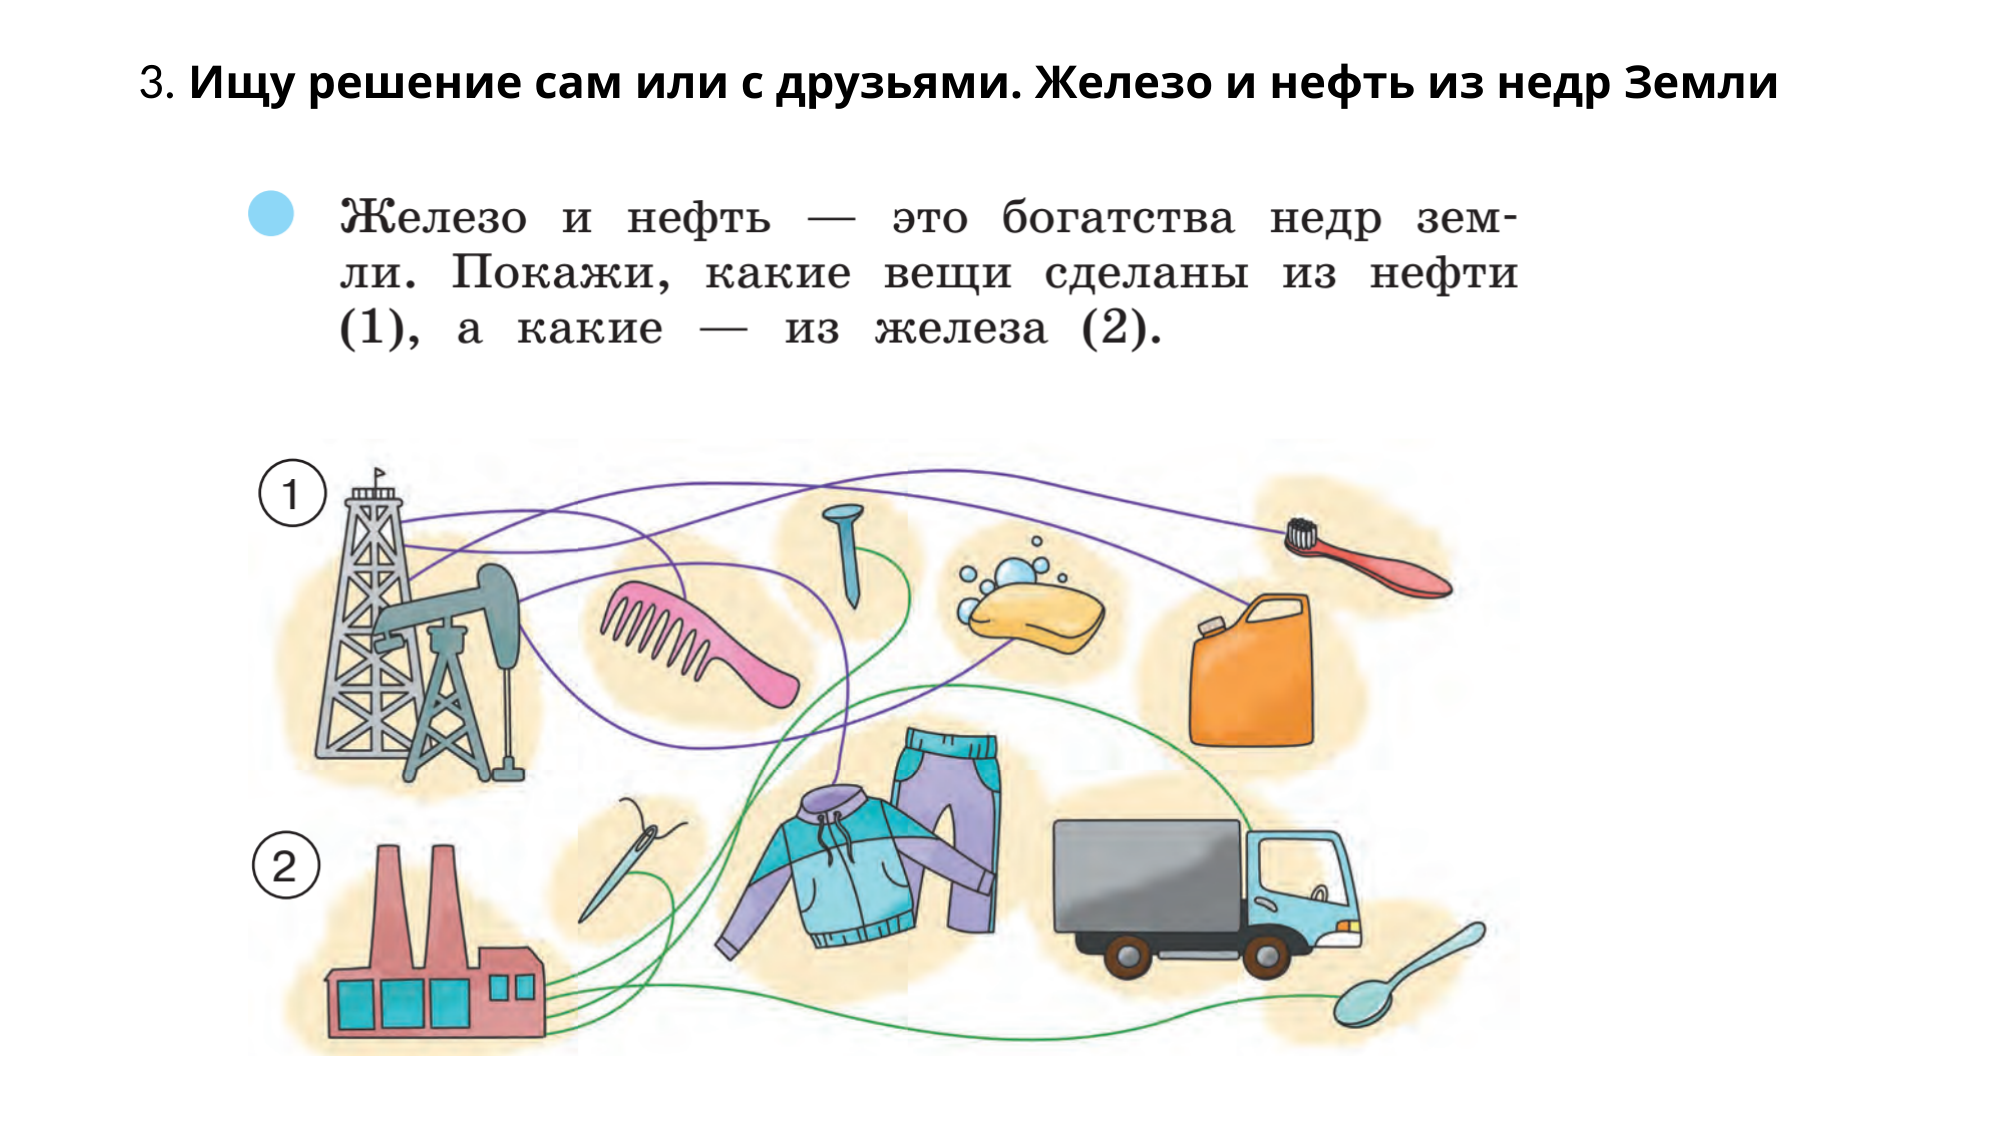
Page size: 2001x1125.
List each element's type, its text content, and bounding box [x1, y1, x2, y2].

title 3. Ищу решение сам или с друзьями. Железо и нефть из недр Земли [123, 38, 1849, 125]
picture [193, 175, 1605, 1056]
